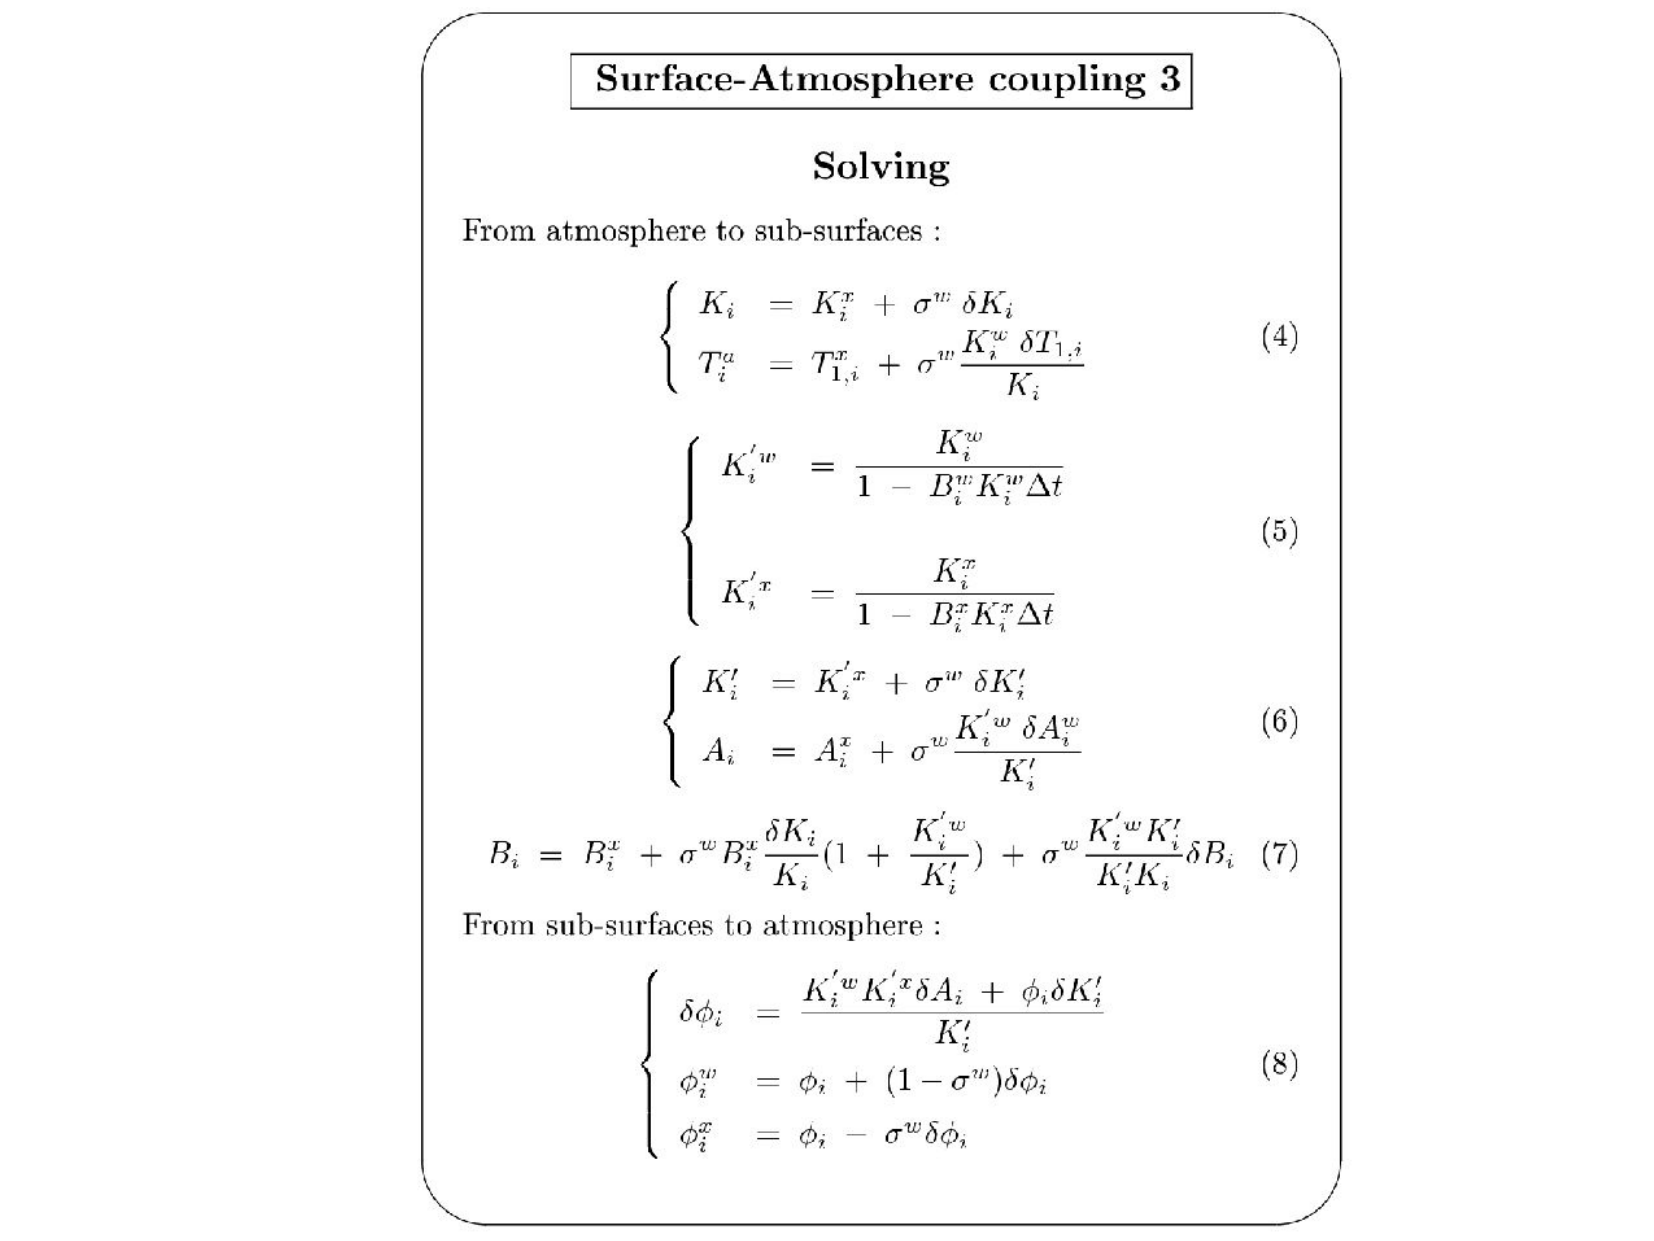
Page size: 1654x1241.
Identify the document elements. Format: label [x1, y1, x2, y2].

picture [407, 0, 1388, 1238]
